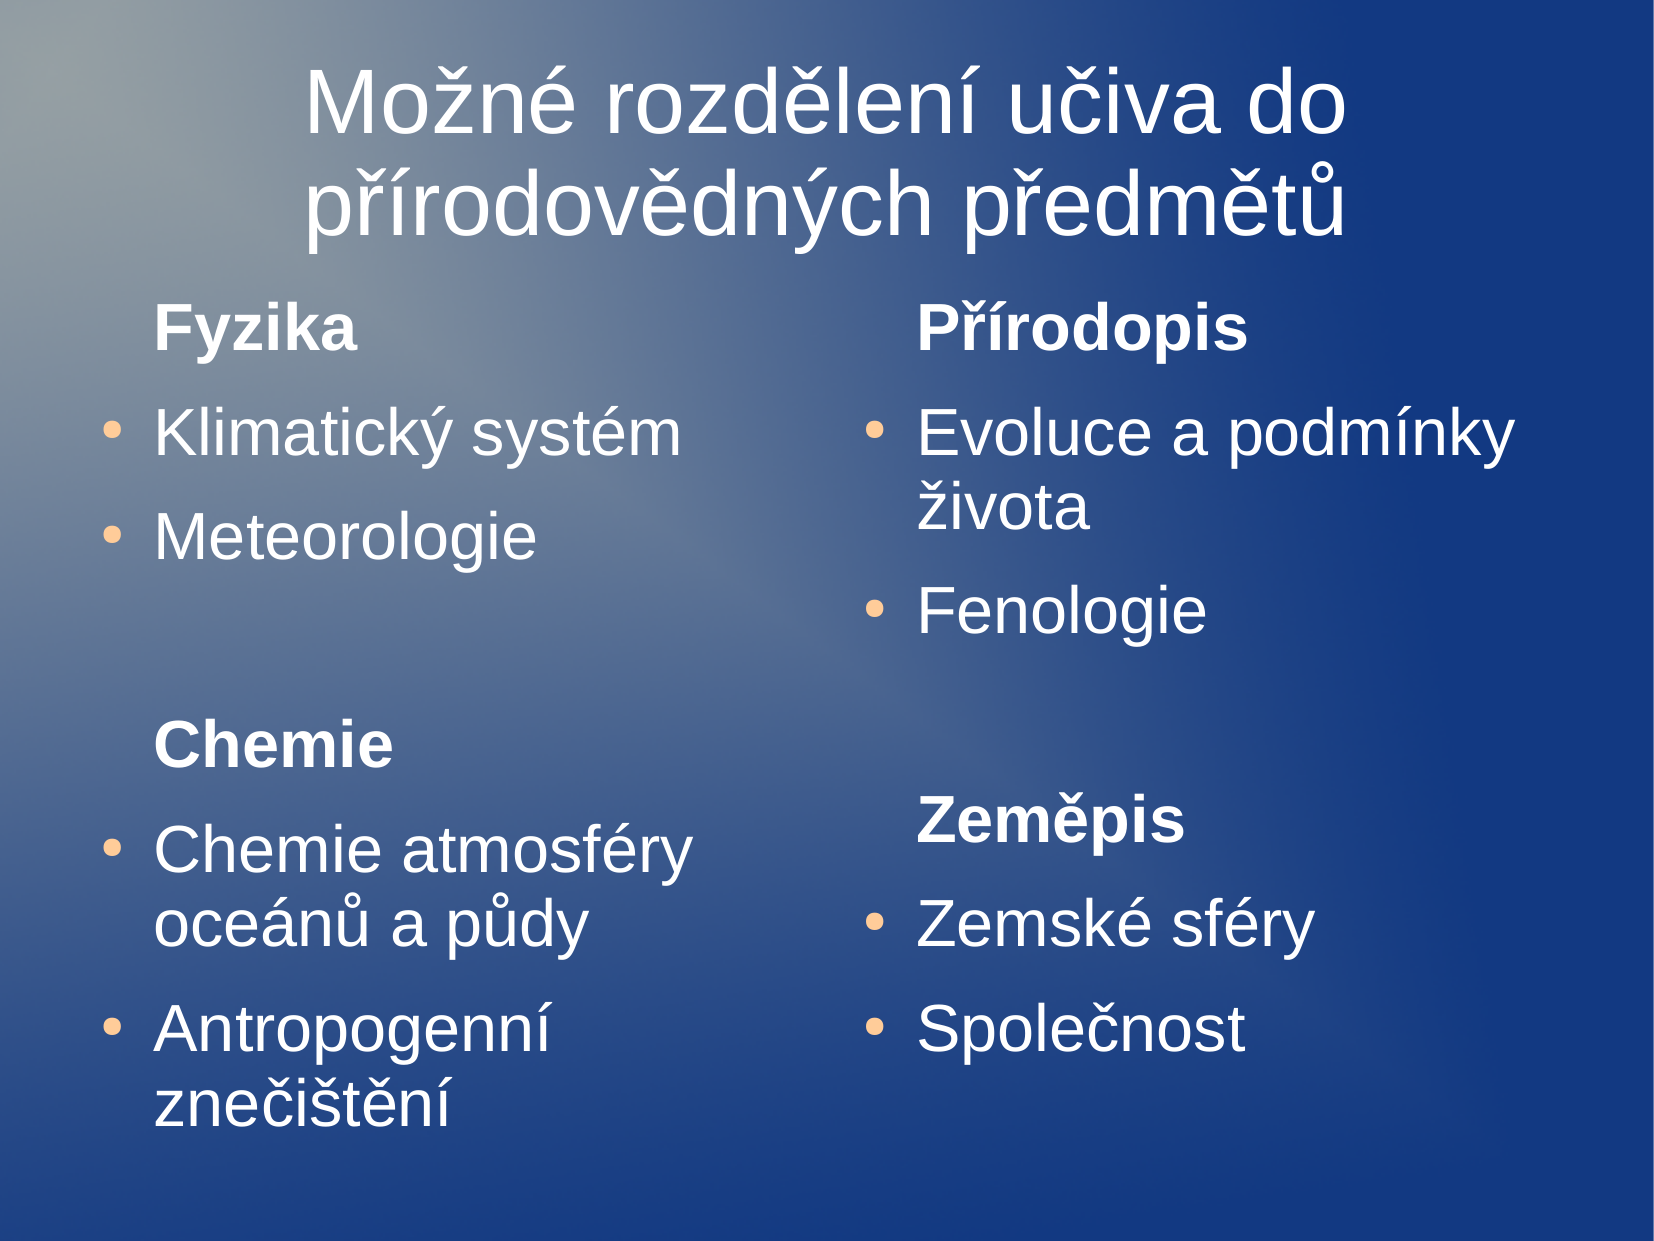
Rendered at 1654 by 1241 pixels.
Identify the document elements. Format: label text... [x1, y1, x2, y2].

picture [0, 0, 1654, 1241]
list Fyzika Klimatický systém Meteorologie Chemie Chemie atmosféry oceánů a půdy Antropogenní znečištění [82, 290, 809, 1141]
list Přírodopis Evoluce a podmínky života Fenologie Zeměpis Zemské sféry Společnost [845, 290, 1572, 1066]
title Možné rozdělení učiva do přírodovědných předmětů [82, 49, 1571, 257]
